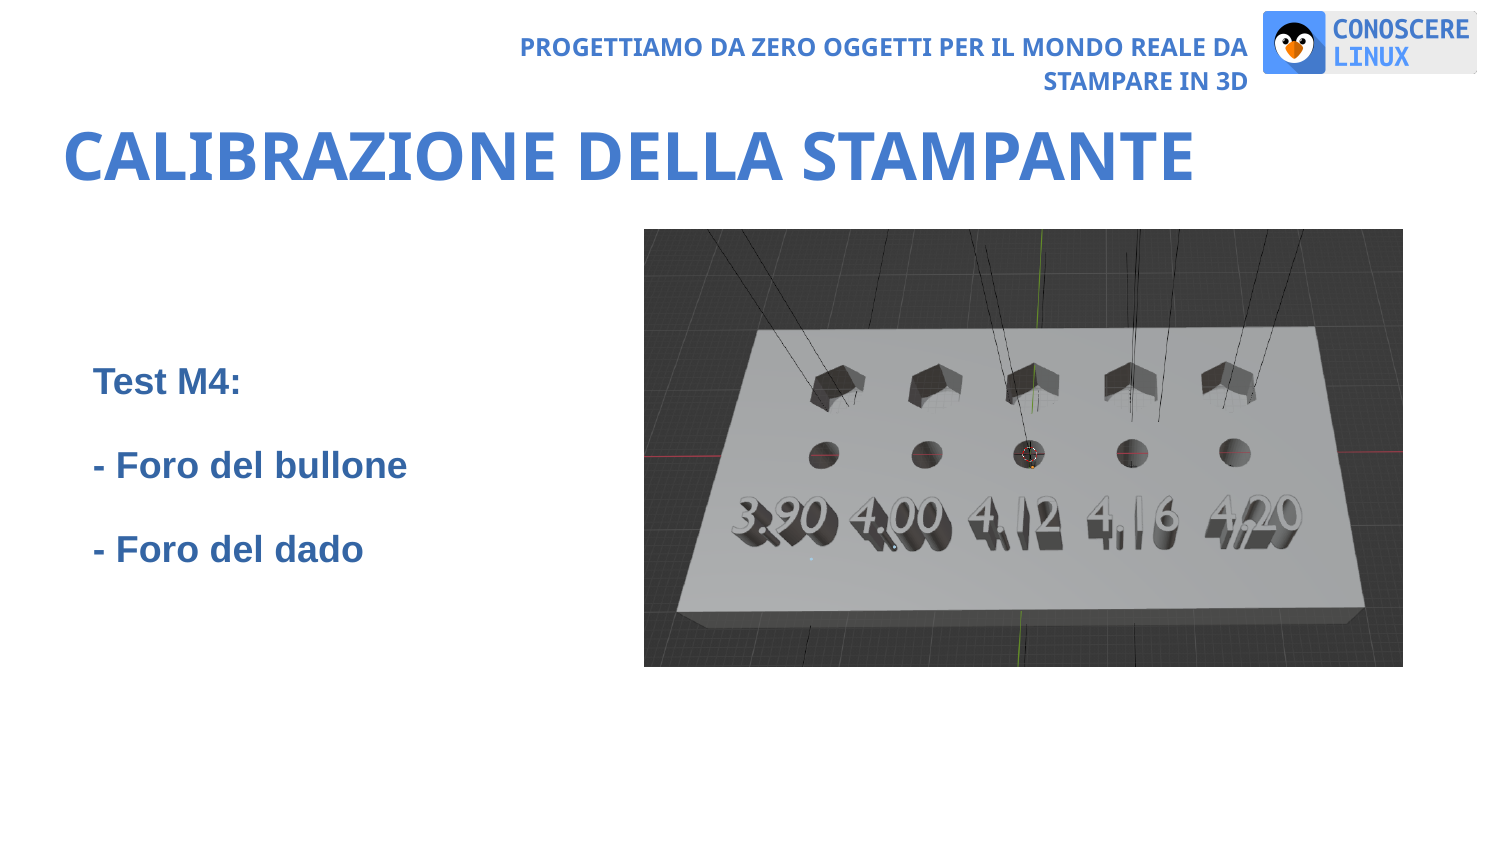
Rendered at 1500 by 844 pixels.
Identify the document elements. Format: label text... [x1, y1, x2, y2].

picture [1263, 11, 1477, 74]
text_box Test M4: - Foro del bullone - Foro del dado [78, 353, 604, 578]
text_box PROGETTIAMO DA ZERO OGGETTI PER IL MONDO REALE DA STAMPARE IN 3D [437, 21, 1264, 91]
text_box CALIBRAZIONE DELLA STAMPANTE [47, 102, 1276, 189]
picture [644, 229, 1403, 667]
